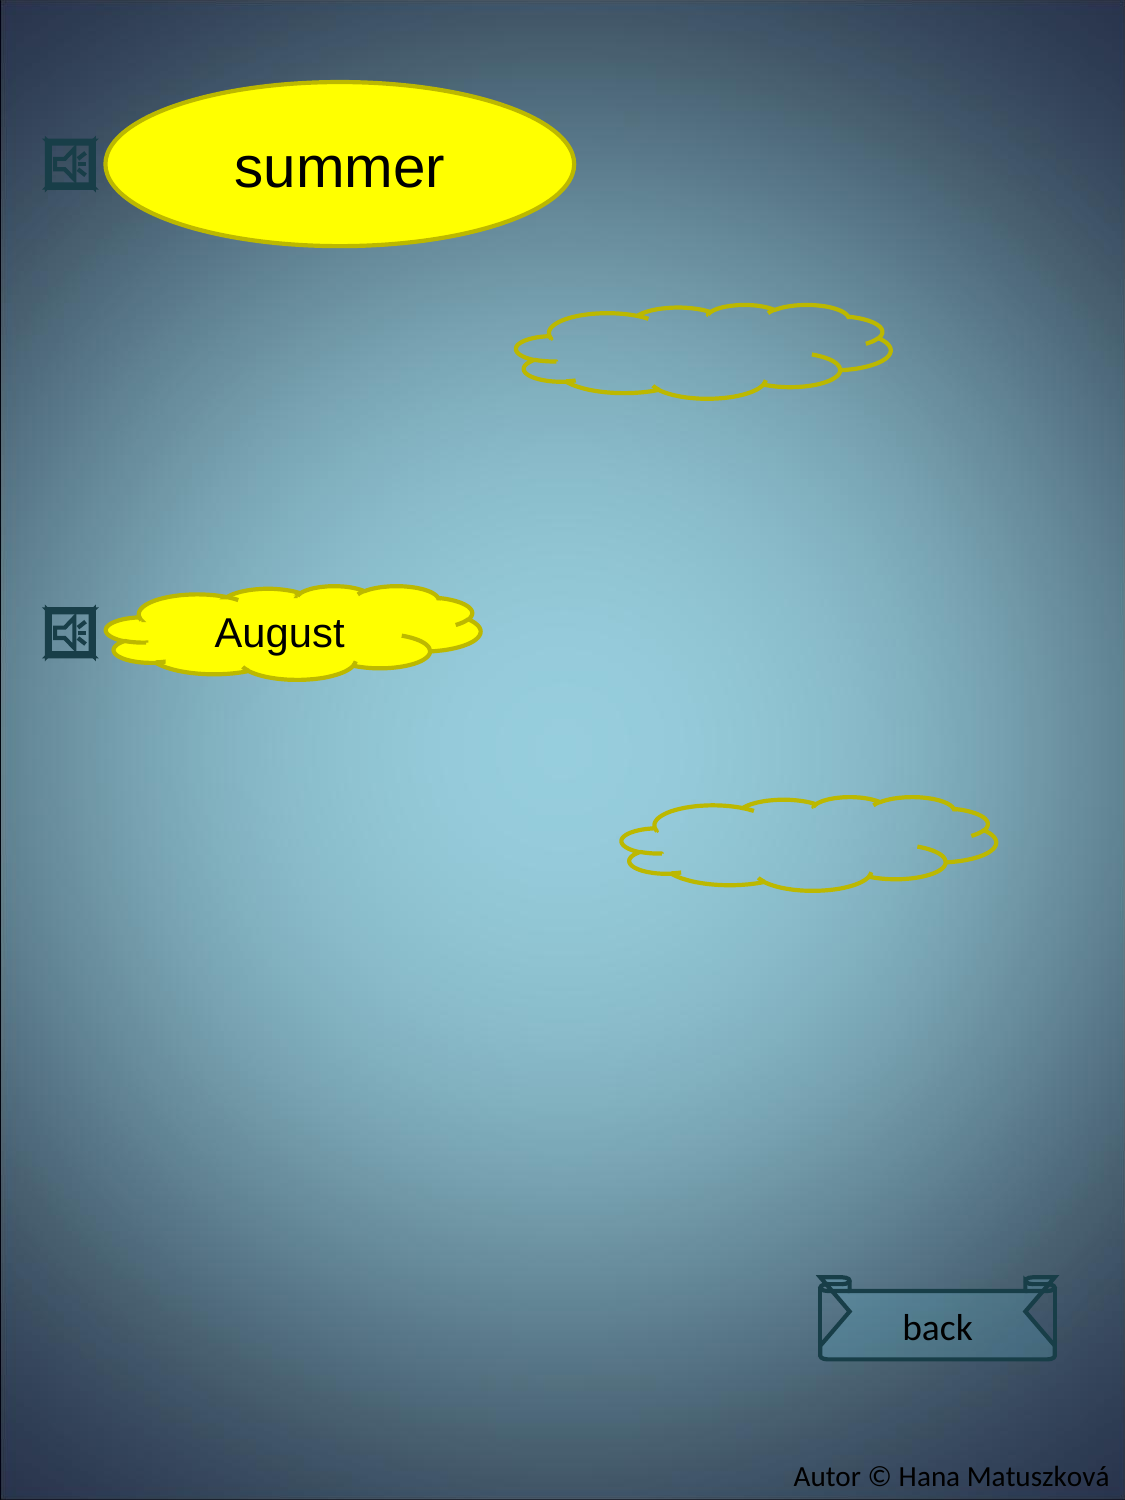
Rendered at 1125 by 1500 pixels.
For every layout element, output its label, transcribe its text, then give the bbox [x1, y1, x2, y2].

text_box summer [105, 82, 575, 247]
text_box August [105, 586, 481, 680]
text_box back [820, 1277, 1055, 1360]
text_box Autor © Hana Matuszková [778, 1449, 1125, 1500]
picture [0, 0, 1125, 1500]
